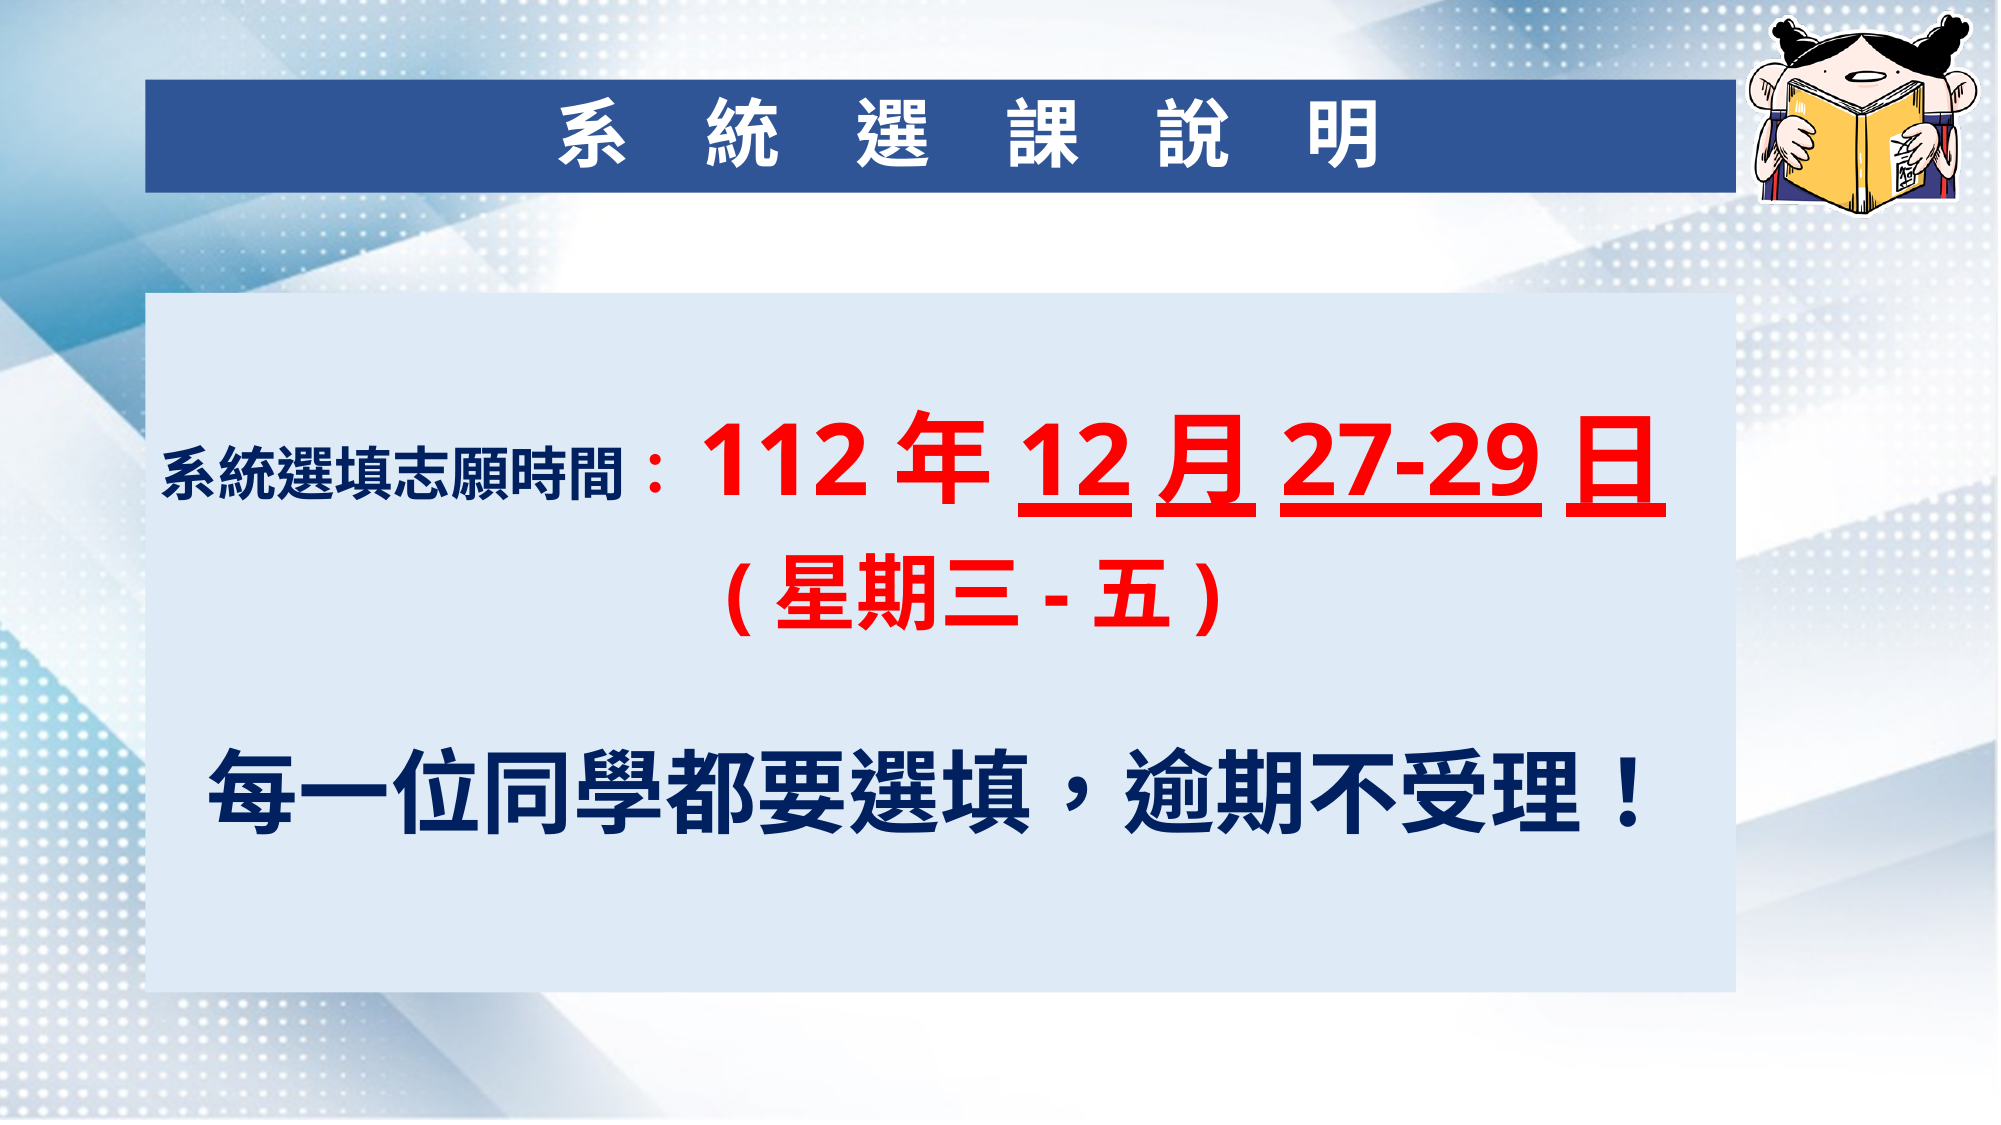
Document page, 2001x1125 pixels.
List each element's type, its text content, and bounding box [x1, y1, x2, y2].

text_box 系統選填志願時間：112年12月27-29日 (星期三-五) 每一位同學都要選填，逾期不受理！ [145, 292, 1736, 993]
picture [0, 0, 1998, 1120]
text_box 系 統 選 課 說 明 [145, 79, 1726, 193]
